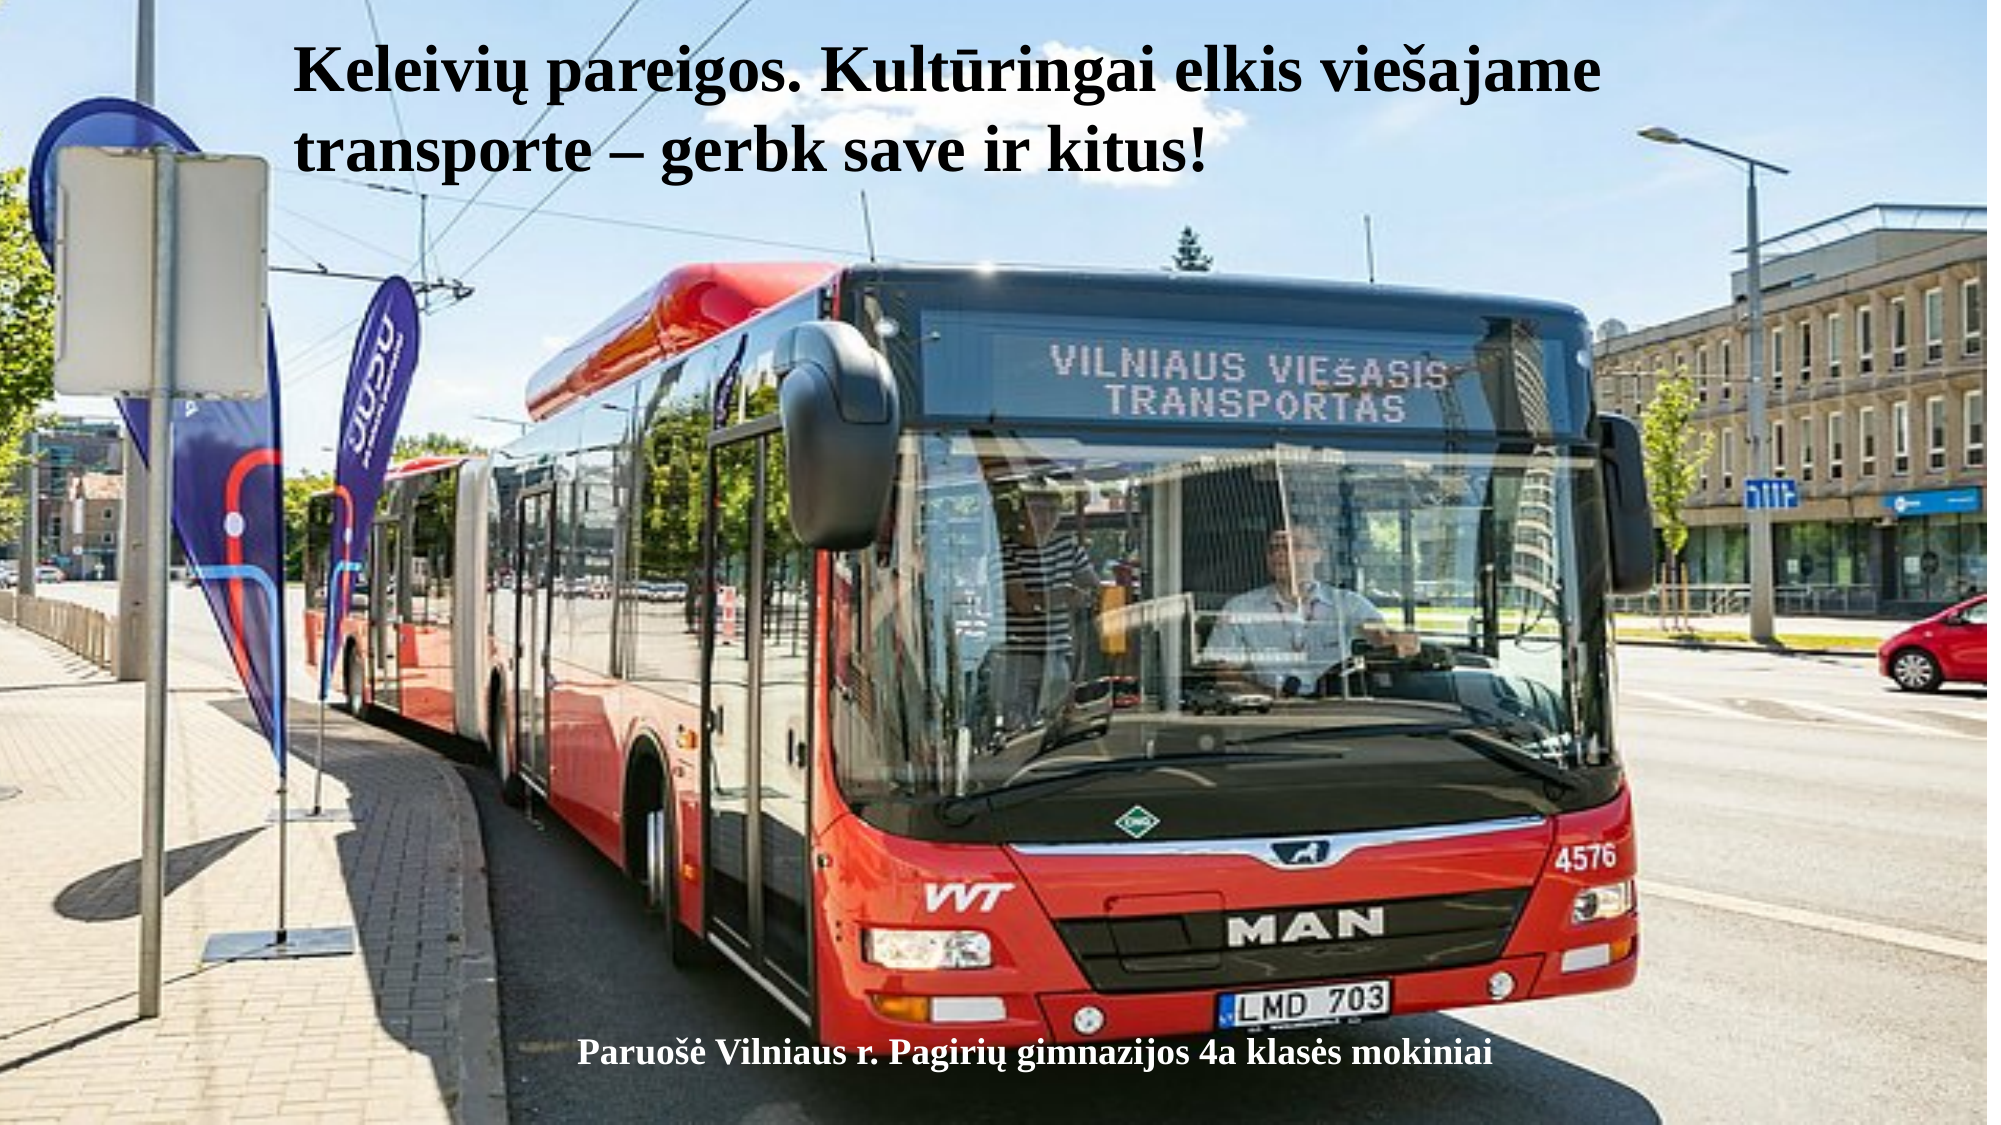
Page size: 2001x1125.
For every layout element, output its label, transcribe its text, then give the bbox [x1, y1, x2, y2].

text_box Paruošė Vilniaus r. Pagirių gimnazijos 4a klasės mokiniai [562, 1019, 1768, 1081]
picture [0, 0, 1987, 1125]
text_box Keleivių pareigos. Kultūringai elkis viešajame transporte – gerbk save ir kitus! [278, 17, 1827, 195]
